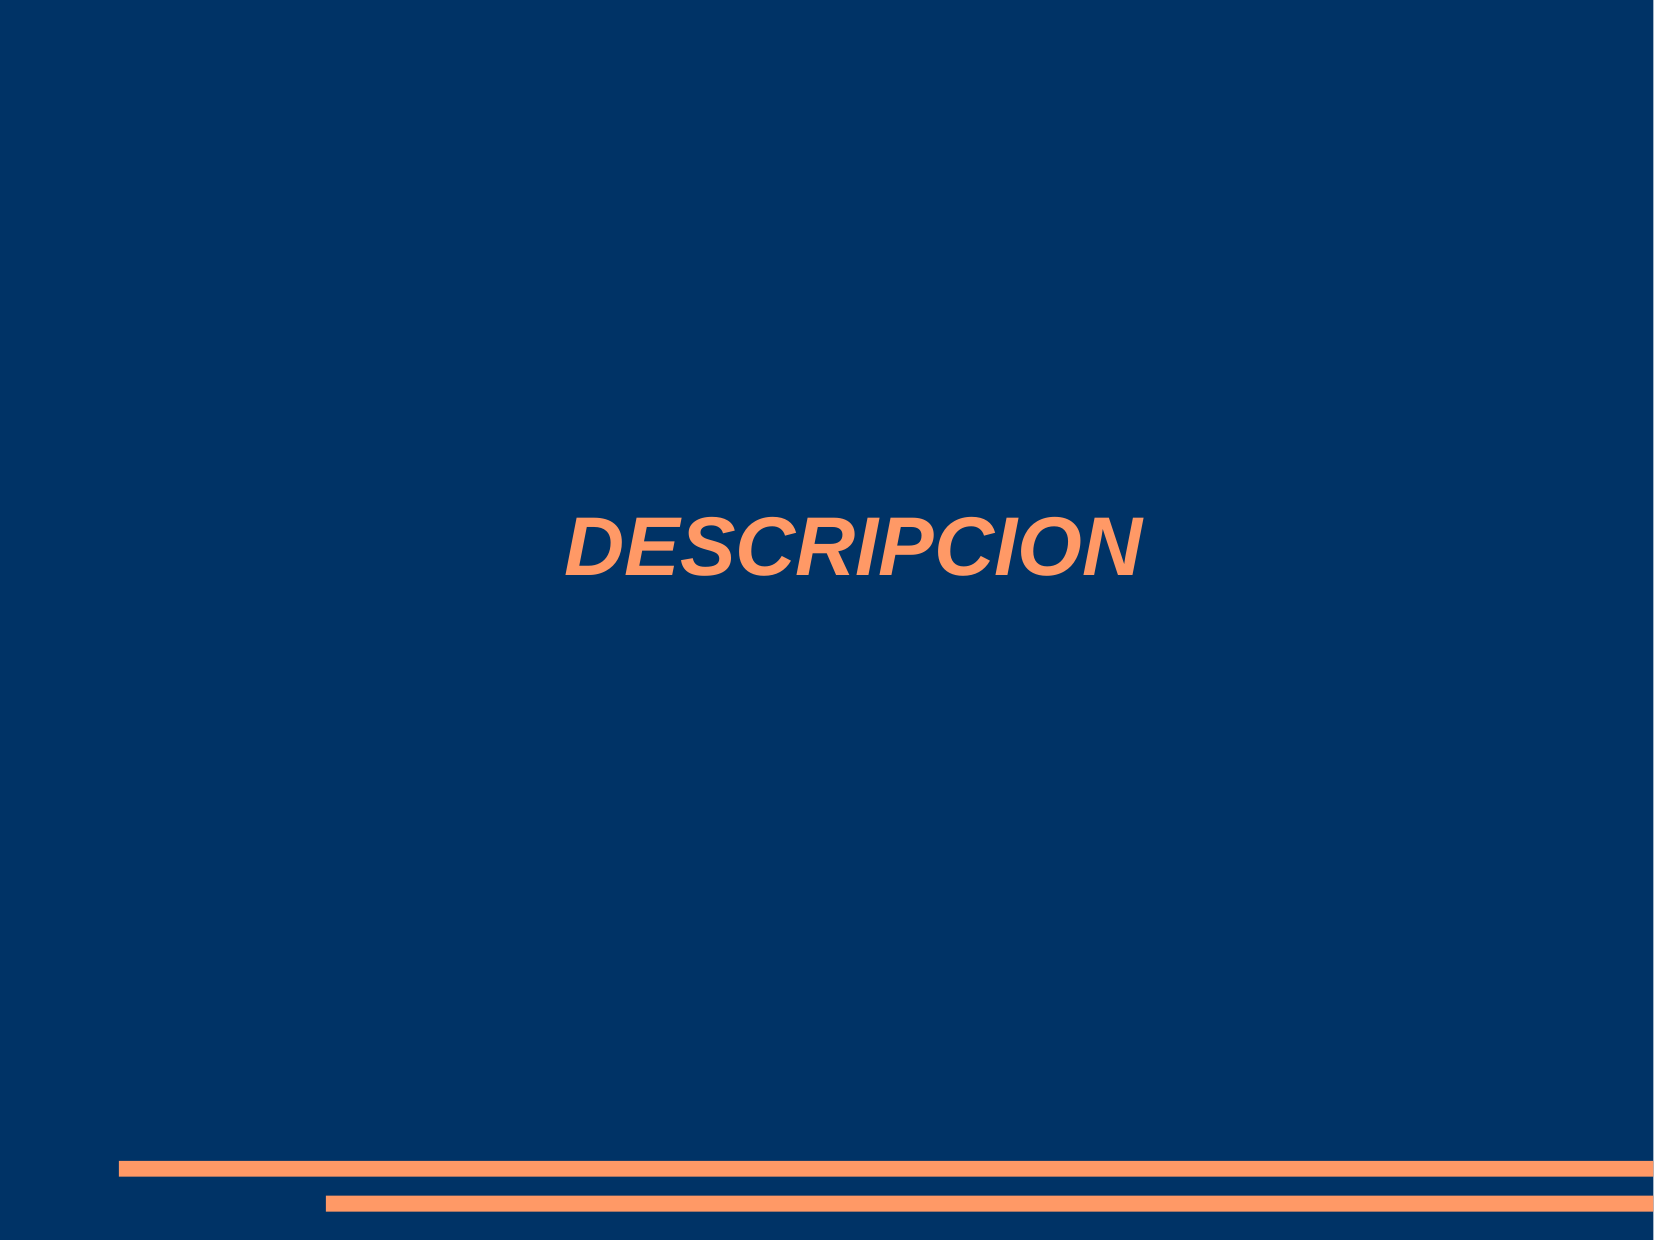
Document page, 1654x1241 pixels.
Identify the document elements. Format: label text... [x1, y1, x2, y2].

title DESCRIPCION [147, 442, 1560, 651]
